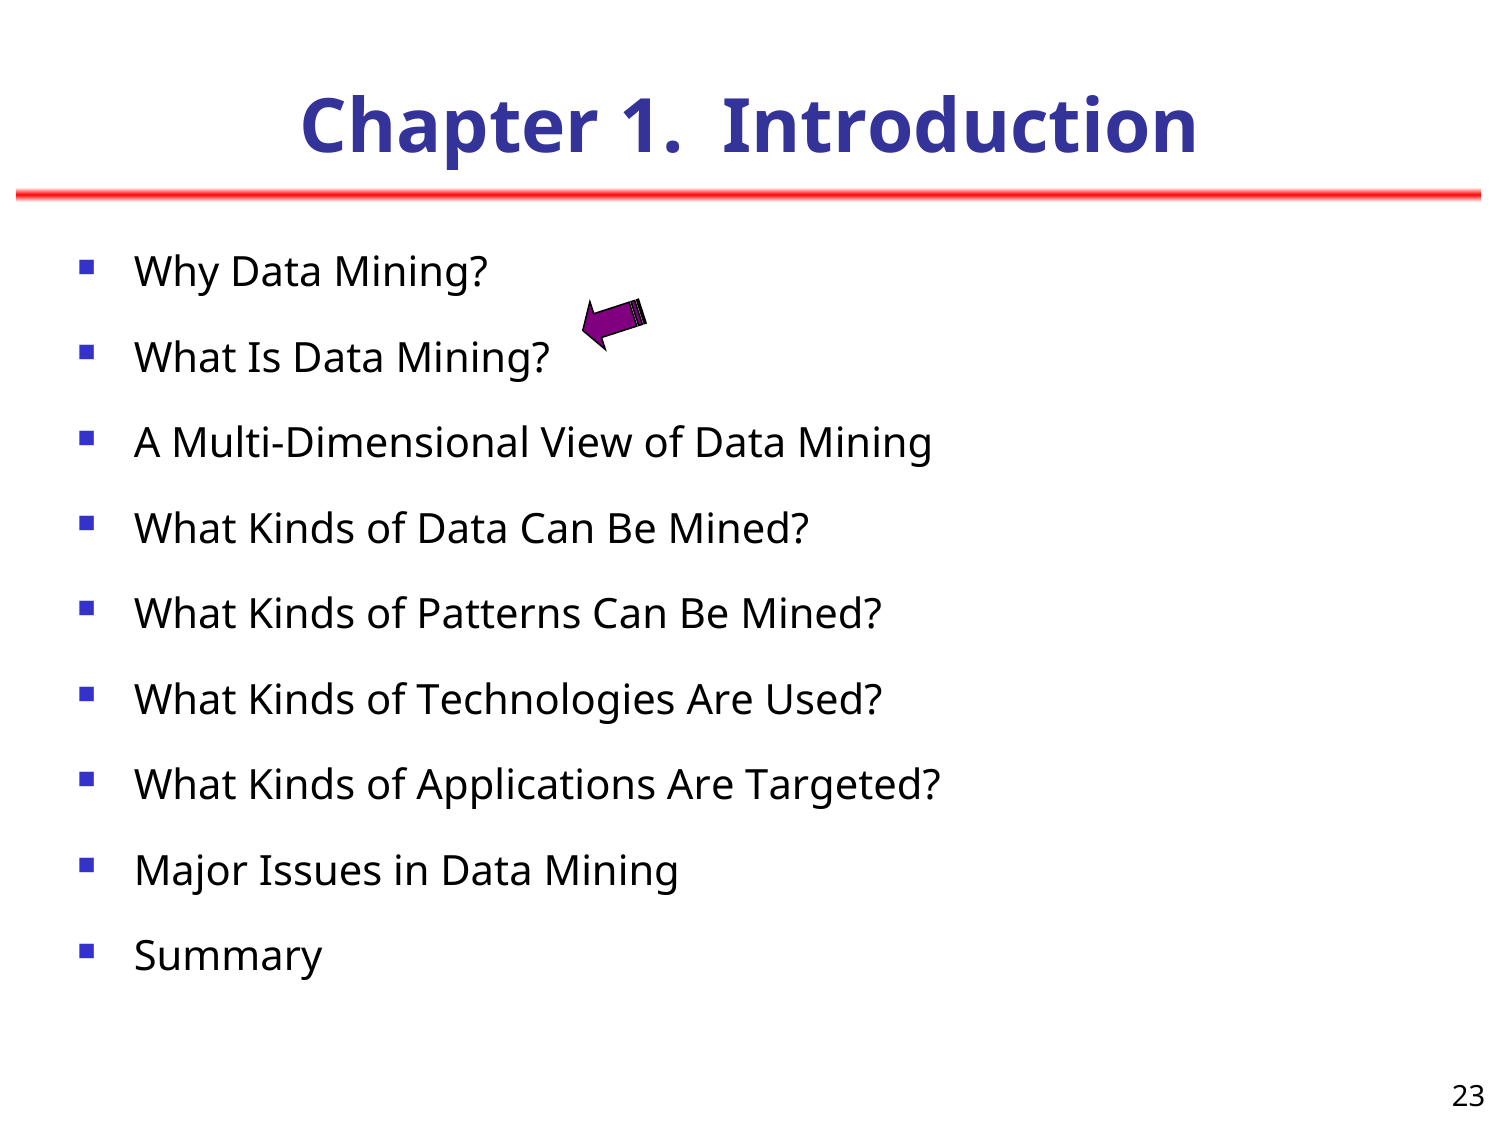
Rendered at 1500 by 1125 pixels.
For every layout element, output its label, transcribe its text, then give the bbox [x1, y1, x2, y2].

text_box [582, 299, 647, 350]
list Why Data Mining? What Is Data Mining? A Multi-Dimensional View of Data Mining What Kinds of Data Can Be Mined? What Kinds of Patterns Can Be Mined? What Kinds of Technologies Are Used? What Kinds of Applications Are Targeted? Major Issues in Data Mining Summary [62, 212, 1413, 1075]
title Chapter 1. Introduction [62, 37, 1438, 175]
text_box <number> [1187, 1050, 1500, 1125]
